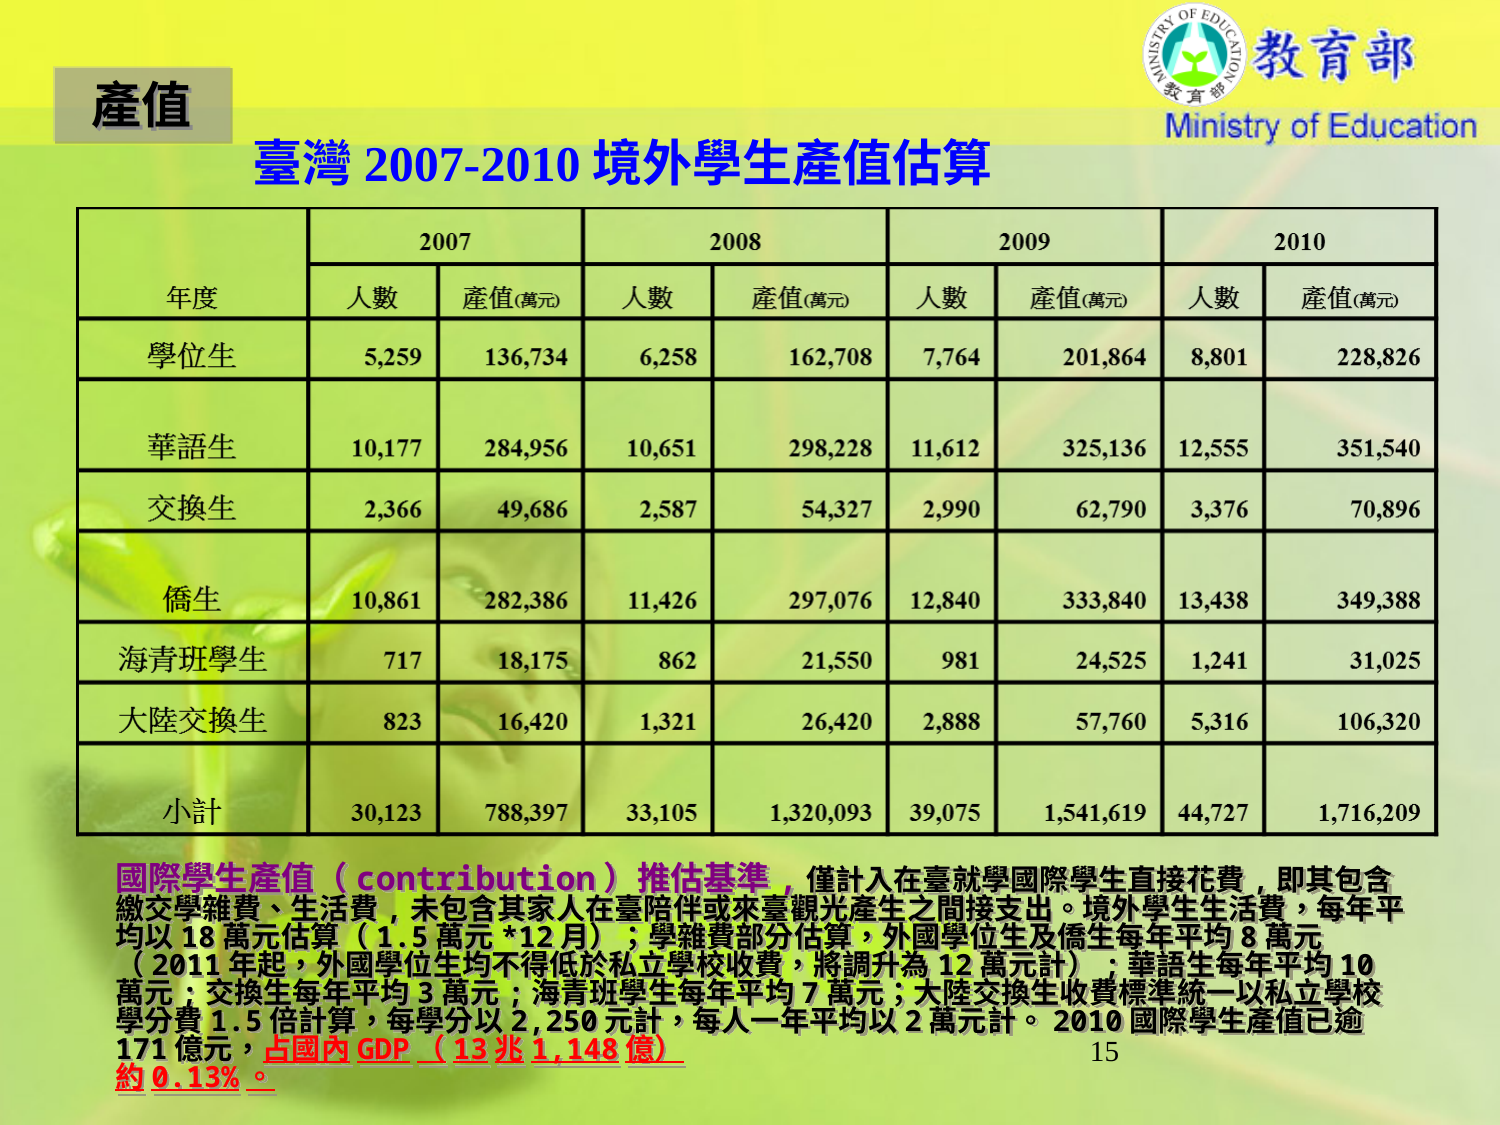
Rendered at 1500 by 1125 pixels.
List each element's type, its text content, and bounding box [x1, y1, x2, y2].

text_box 國際學生產值（contribution）推估基準,僅計入在臺就學國際學生直接花費,即其包含繳交學雜費、生活費,未包含其家人在臺陪伴或來臺觀光產生之間接支出。境外學生生活費，每年平均以18萬元估算（1.5萬元*12月）；學雜費部分估算，外國學位生及僑生每年平均8萬元（2011年起，外國學位生均不得低於私立學校收費，將調升為12萬元計）;華語生每年平均10萬元;交換生每年平均3萬元;海青班學生每年平均7萬元；大陸交換生收費標準統一以私立學校學分費1.5倍計算，每學分以2,250元計，每人一年平均以2萬元計。2010國際學生產值已逾171億元，占國內GDP（13兆1,148億） 約0.13%。 [100, 858, 1423, 1100]
picture [76, 207, 1441, 845]
text_box 產值 [53, 66, 231, 142]
title 臺灣2007-2010境外學生產值估算 [233, 90, 1140, 142]
